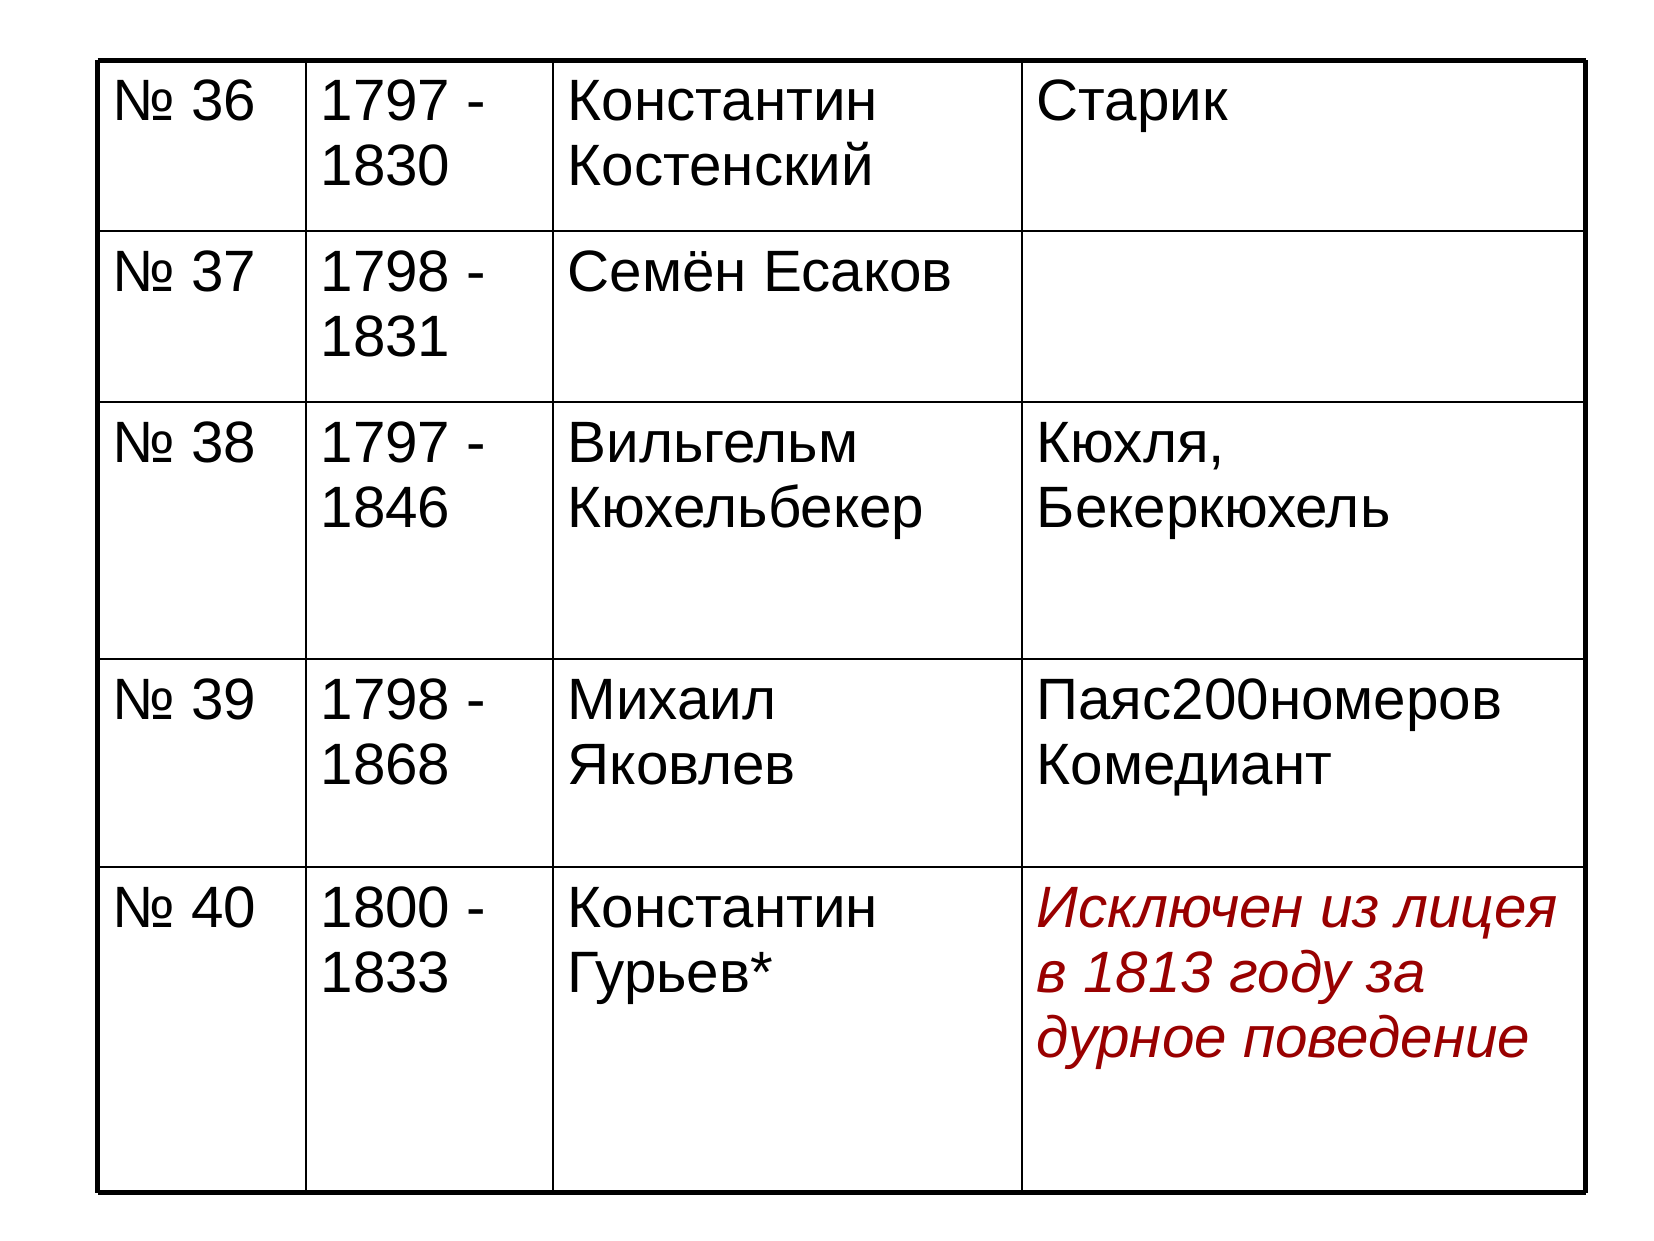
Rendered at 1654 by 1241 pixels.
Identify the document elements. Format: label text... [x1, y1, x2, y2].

text_box 1797 - 1846 [307, 403, 552, 658]
text_box № 39 [100, 660, 305, 866]
text_box 1798 - 1868 [307, 660, 552, 866]
text_box Кюхля, Бекеркюхель [1023, 403, 1583, 658]
text_box Паяс200номеров Комедиант [1023, 660, 1583, 866]
text_box № 40 [100, 868, 305, 1190]
text_box № 36 [100, 63, 305, 230]
text_box № 37 [100, 232, 305, 401]
text_box Константин Костенский [554, 63, 1021, 230]
text_box Константин Гурьев* [554, 868, 1021, 1190]
text_box 1800 - 1833 [307, 868, 552, 1190]
text_box № 38 [100, 403, 305, 658]
text_box Вильгельм Кюхельбекер [554, 403, 1021, 658]
text_box Исключен из лицея в 1813 году за дурное поведение [1023, 868, 1583, 1190]
text_box Старик [1023, 63, 1583, 230]
text_box Семён Есаков [554, 232, 1021, 401]
text_box 1797 - 1830 [307, 63, 552, 230]
text_box Михаил Яковлев [554, 660, 1021, 866]
text_box 1798 - 1831 [307, 232, 552, 401]
